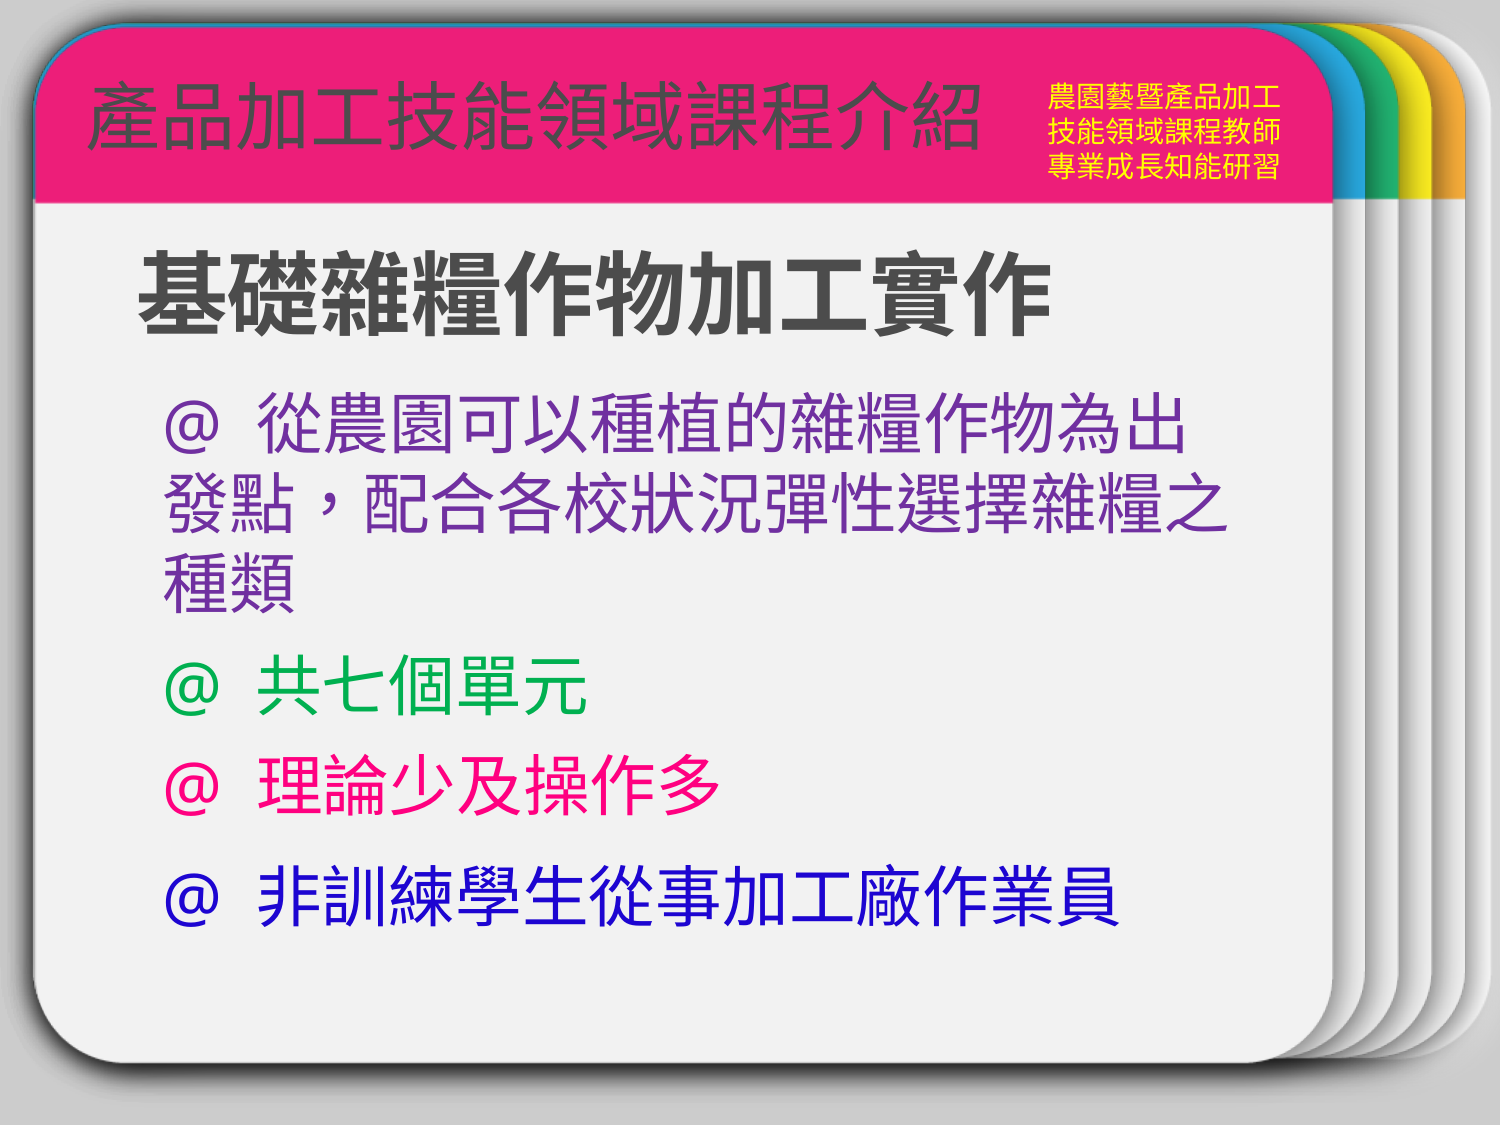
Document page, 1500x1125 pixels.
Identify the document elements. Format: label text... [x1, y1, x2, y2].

text_box 產品加工技能領域課程介紹 [70, 62, 1010, 169]
text_box 農園藝暨產品加工技能領域課程教師專業成長知能研習 [1032, 71, 1318, 193]
text_box @ 從農園可以種植的雜糧作物為出發點，配合各校狀況彈性選擇雜糧之種類 [147, 374, 1247, 632]
text_box 基礎雜糧作物加工實作 [121, 229, 1073, 356]
text_box @ 非訓練學生從事加工廠作業員 [147, 847, 1163, 944]
text_box @ 理論少及操作多 [147, 736, 1164, 833]
picture [0, 0, 1500, 1125]
text_box @ 共七個單元 [147, 636, 1163, 733]
